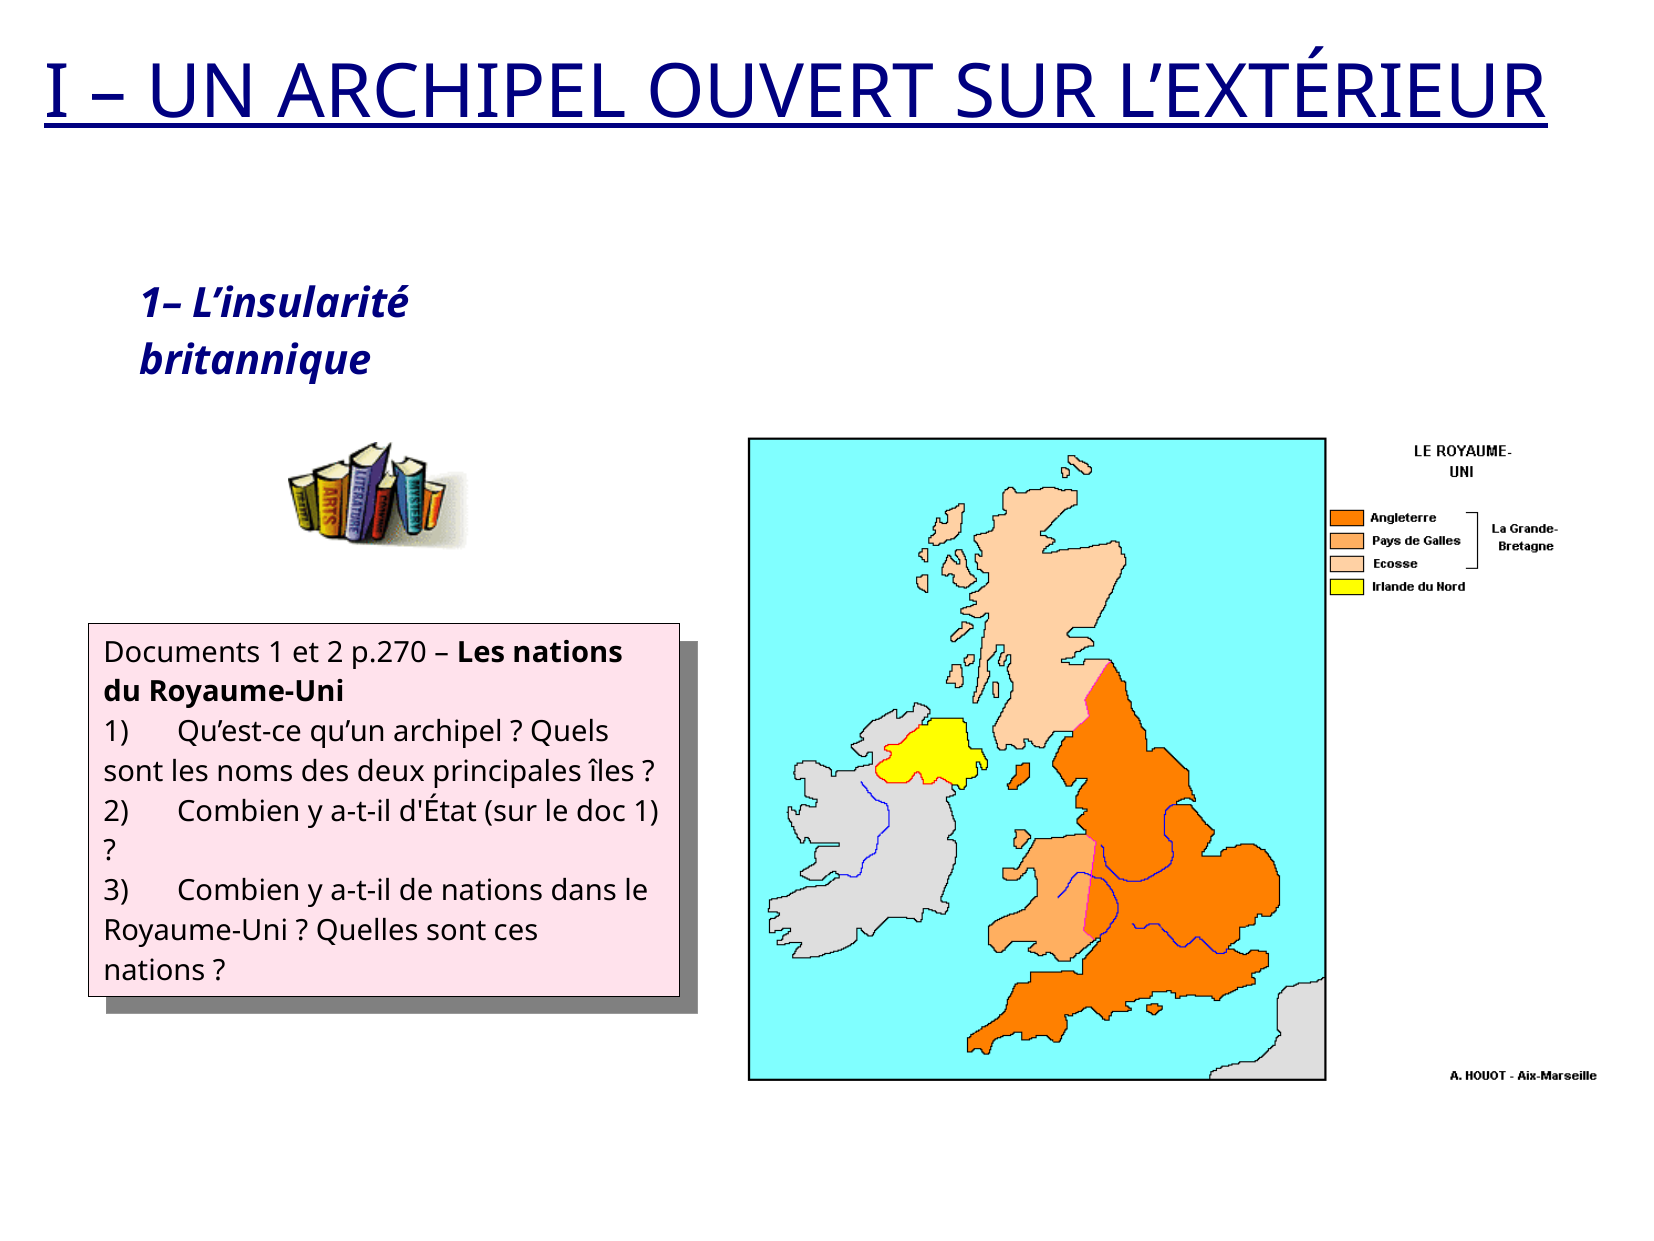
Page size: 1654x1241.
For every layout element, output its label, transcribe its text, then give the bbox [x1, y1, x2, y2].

picture [738, 430, 1612, 1093]
picture [288, 442, 473, 553]
text_box 1– L’insularité britannique [124, 265, 591, 398]
text_box Documents 1 et 2 p.270 – Les nations du Royaume-Uni 1) Qu’est-ce qu’un archipel ? Quels sont les noms des deux principales îles ? 2) Combien y a-t-il d'État (sur le doc 1) ? 3) Combien y a-t-il de nations dans le Royaume-Uni ? Quelles sont ces nations ? [88, 623, 680, 914]
text_box I – UN ARCHIPEL OUVERT SUR L’EXTÉRIEUR [29, 29, 1595, 383]
